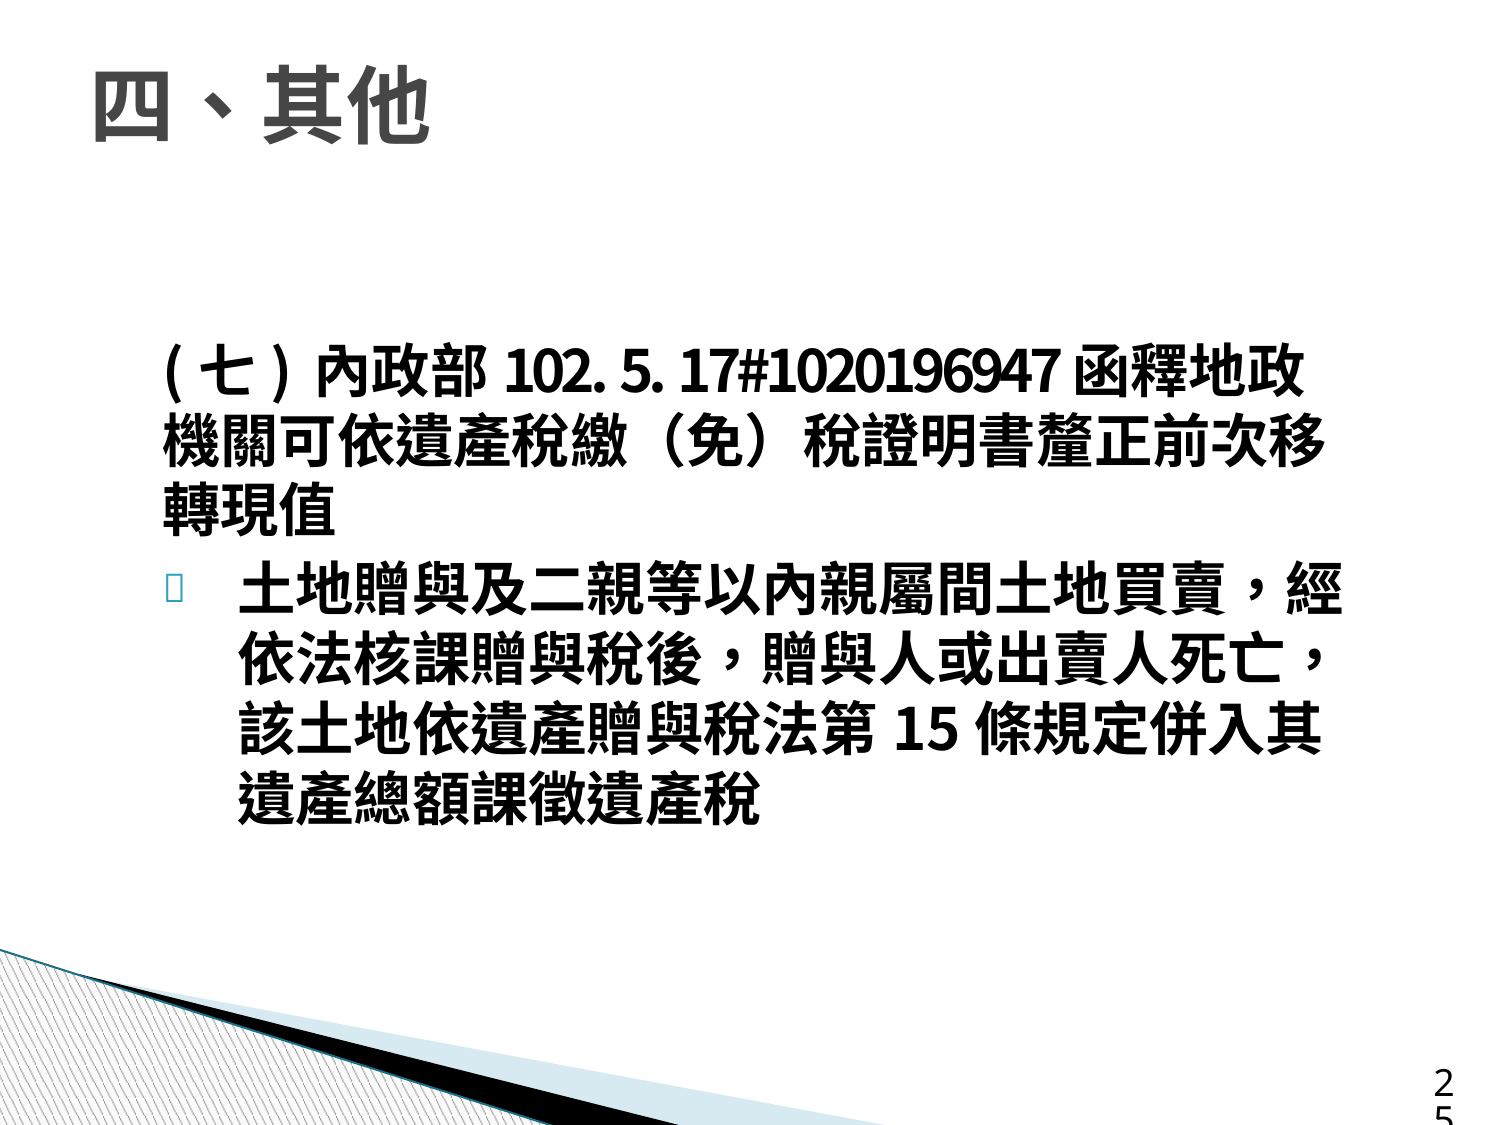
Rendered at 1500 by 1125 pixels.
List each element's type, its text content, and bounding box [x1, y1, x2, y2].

picture [0, 952, 543, 1125]
list (七)內政部102.5.17#1020196947函釋地政機關可依遺產稅繳（免）稅證明書釐正前次移轉現值 土地贈與及二親等以內親屬間土地買賣，經依法核課贈與稅後，贈與人或出賣人死亡，該土地依遺產贈與稅法第15條規定併入其遺產總額課徵遺產稅 [147, 326, 1363, 1012]
slide_number <編號> [1418, 1051, 1479, 1112]
title 四、其他 [75, 45, 1425, 233]
